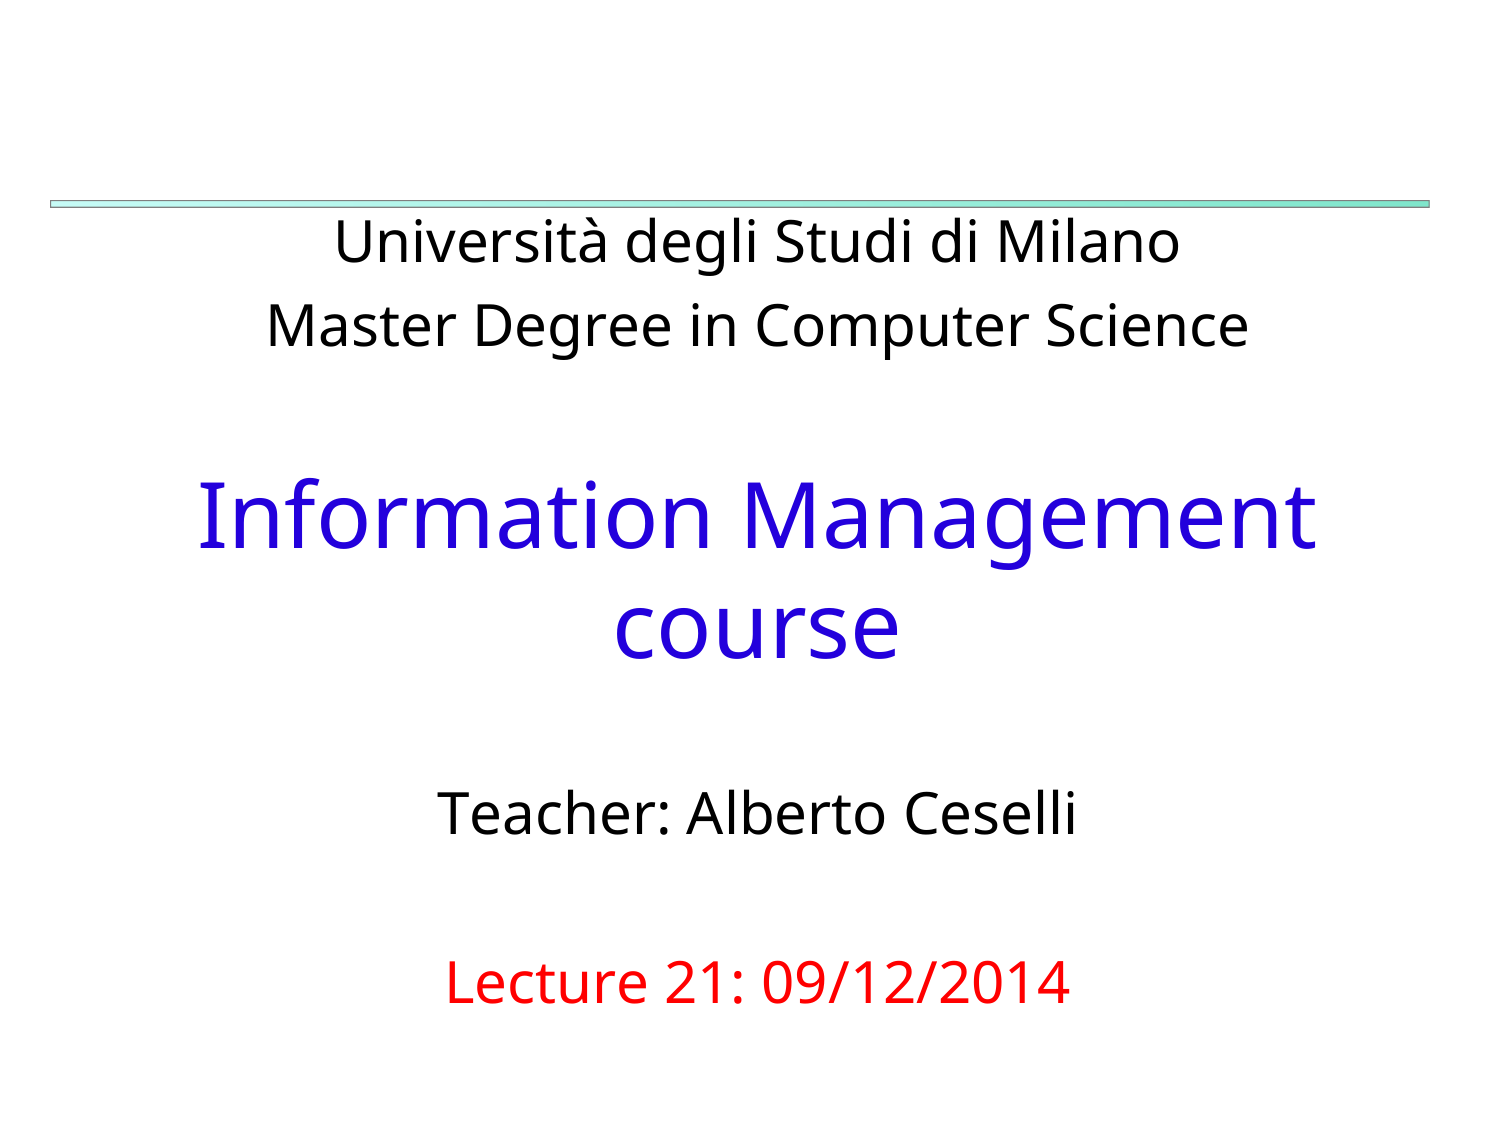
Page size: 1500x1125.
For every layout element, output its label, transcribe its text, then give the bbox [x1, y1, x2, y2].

subtitle Università degli Studi di Milano Master Degree in Computer Science Information Management course Teacher: Alberto Ceselli Lecture 21: 09/12/2014 [124, 55, 1391, 1125]
